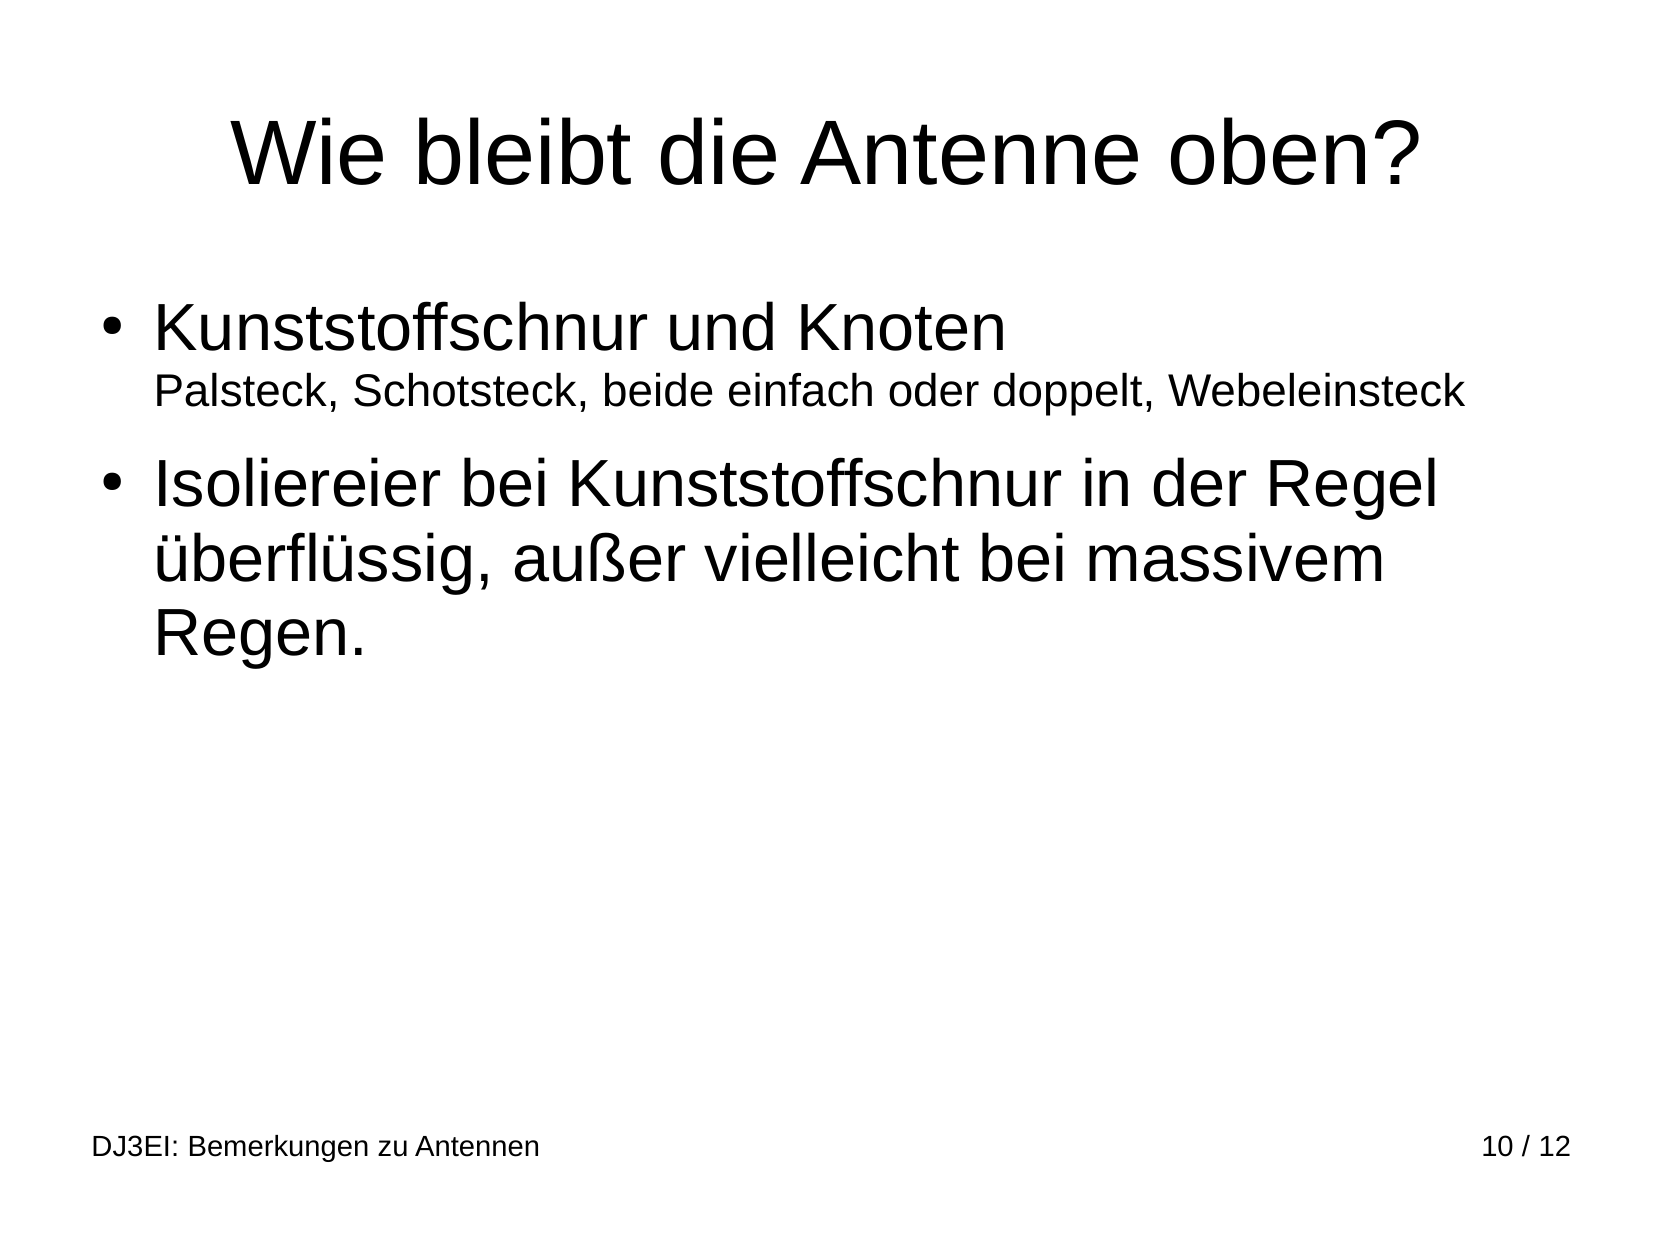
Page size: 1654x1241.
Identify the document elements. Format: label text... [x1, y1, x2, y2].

list Kunststoffschnur und Knoten Palsteck, Schotsteck, beide einfach oder doppelt, Webeleinsteck Isoliereier bei Kunststoffschnur in der Regel überflüssig, außer vielleicht bei massivem Regen. [82, 290, 1571, 1010]
title Wie bleibt die Antenne oben? [82, 49, 1571, 257]
